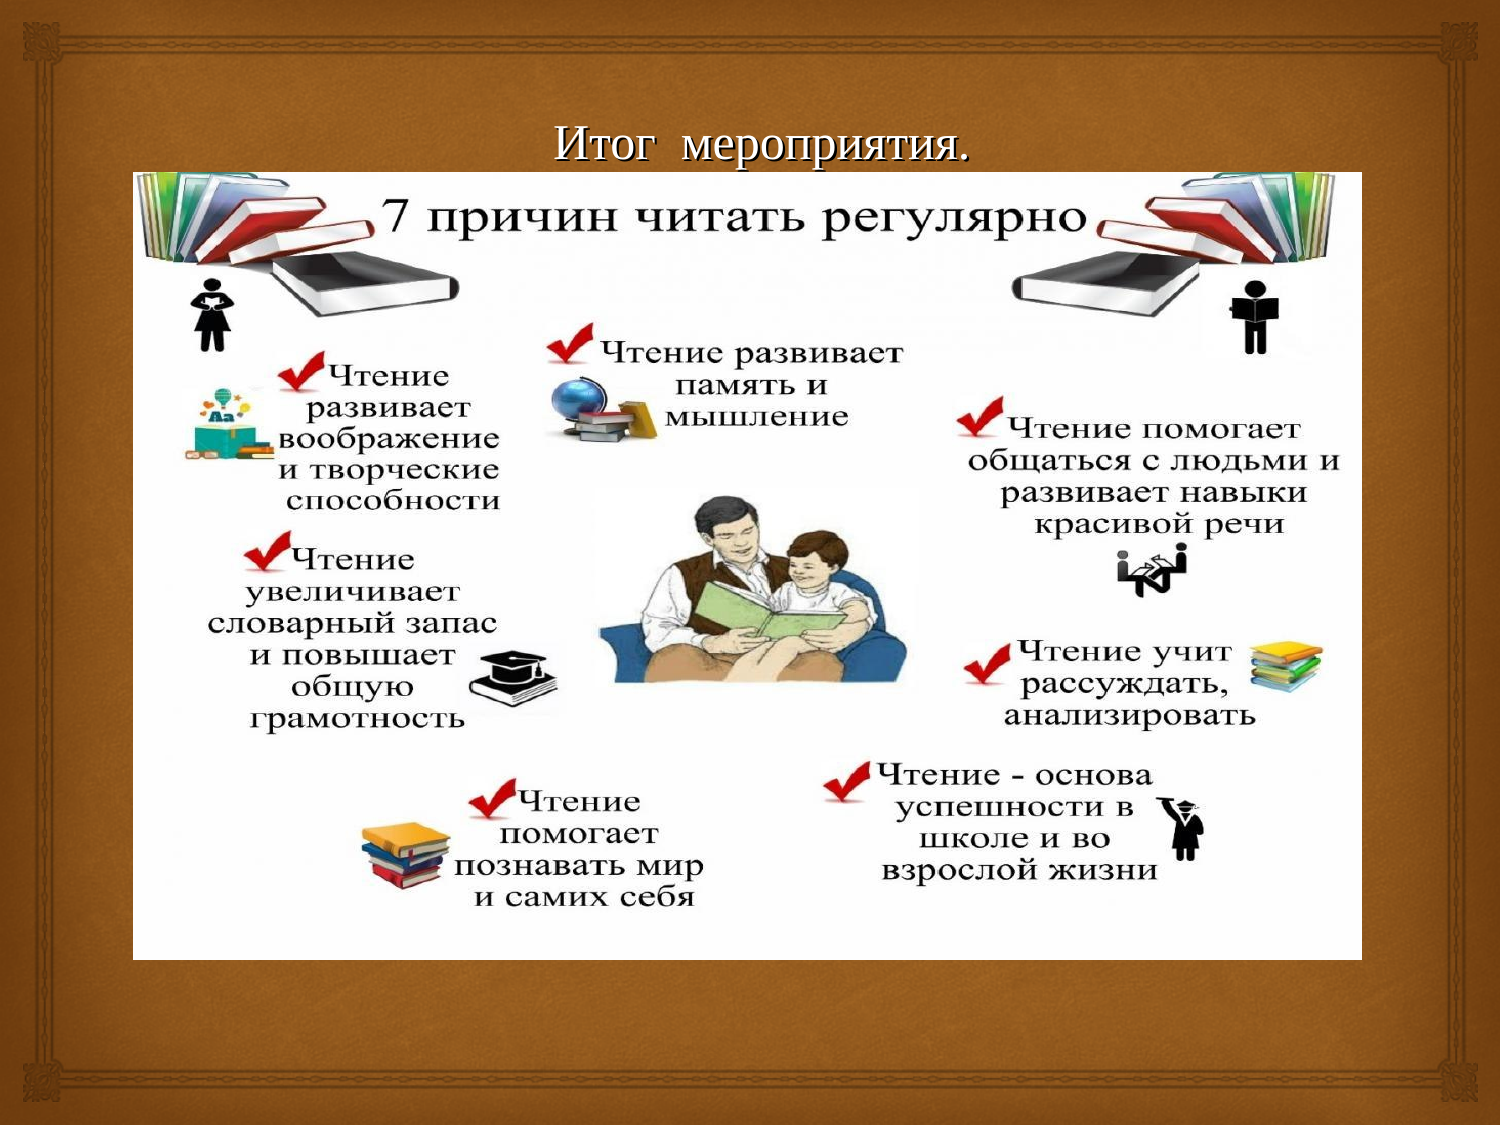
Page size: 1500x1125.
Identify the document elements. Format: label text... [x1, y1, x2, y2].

picture [133, 172, 1362, 960]
subtitle Итог мероприятия. [123, 101, 1400, 1047]
